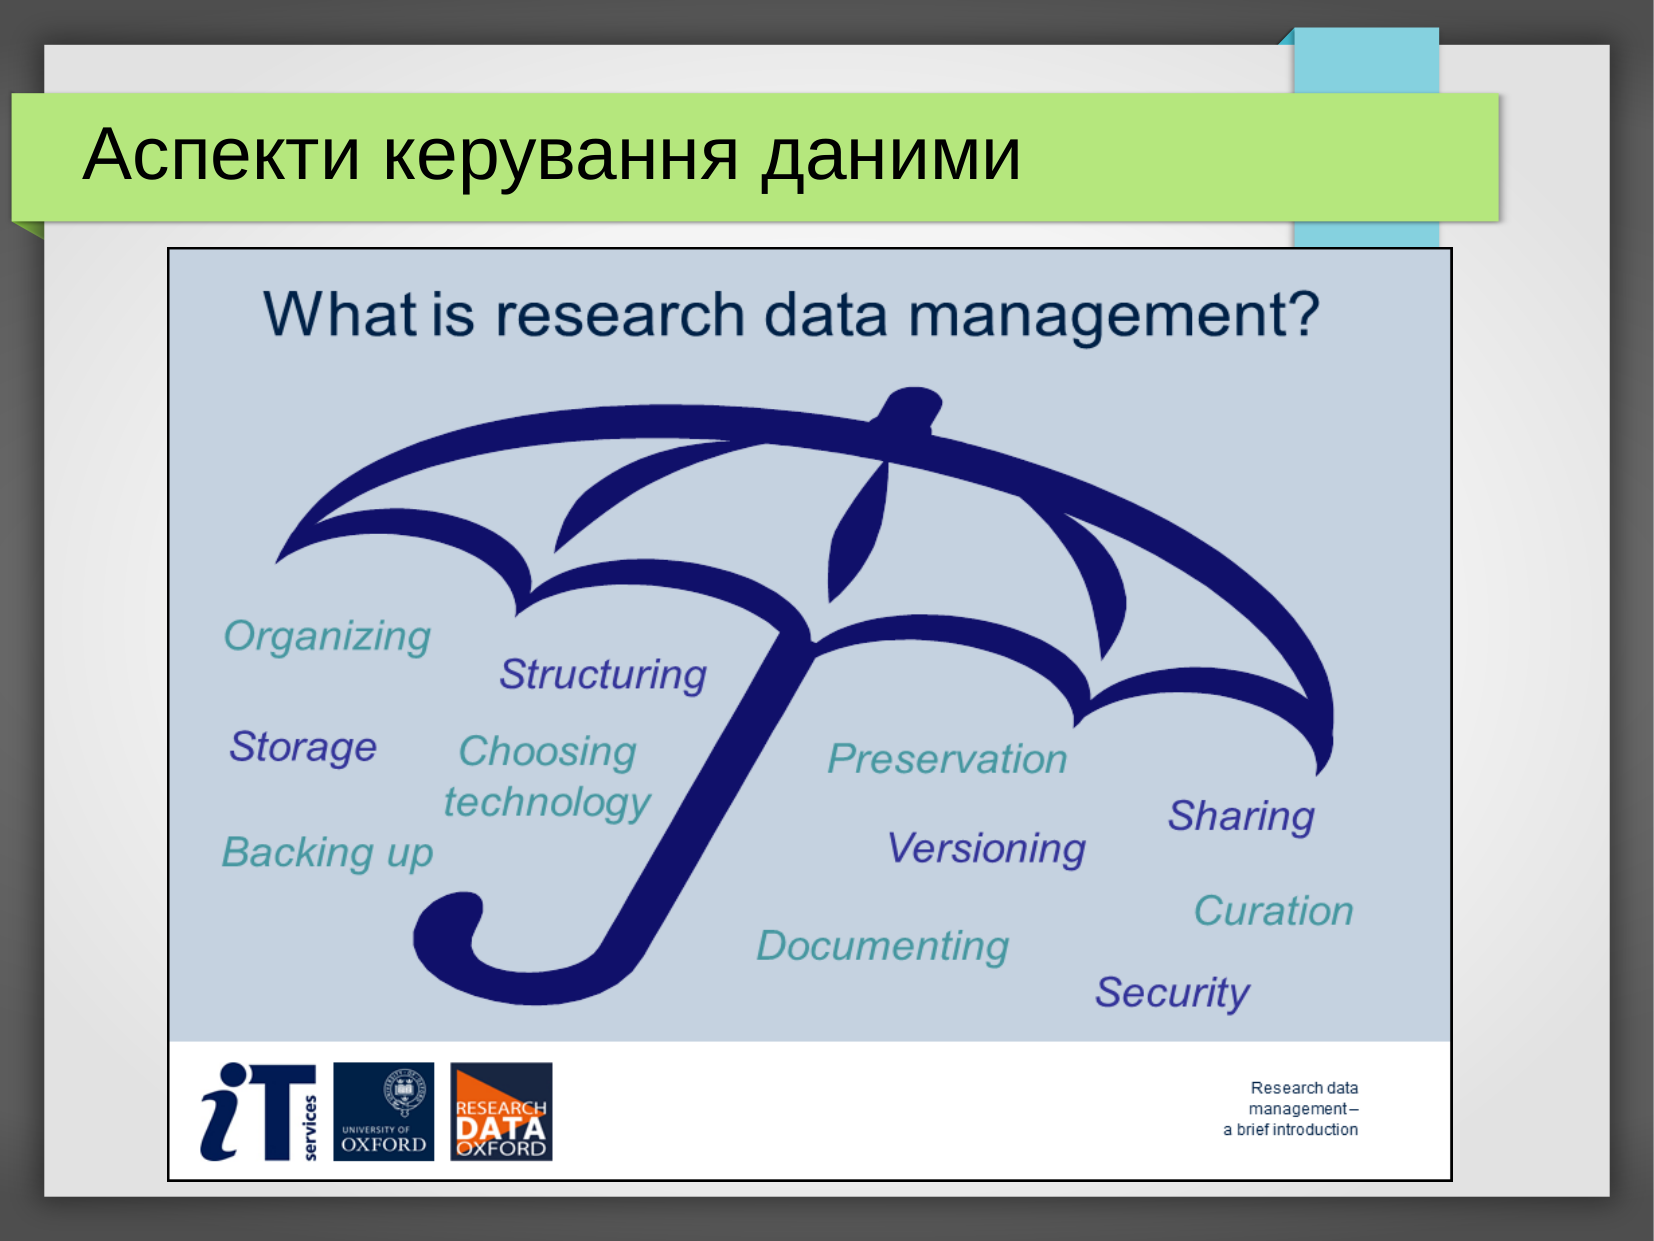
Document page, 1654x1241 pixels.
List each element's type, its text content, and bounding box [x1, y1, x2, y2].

picture [0, 0, 1654, 1241]
title Аспекти керування даними [82, 94, 1264, 213]
